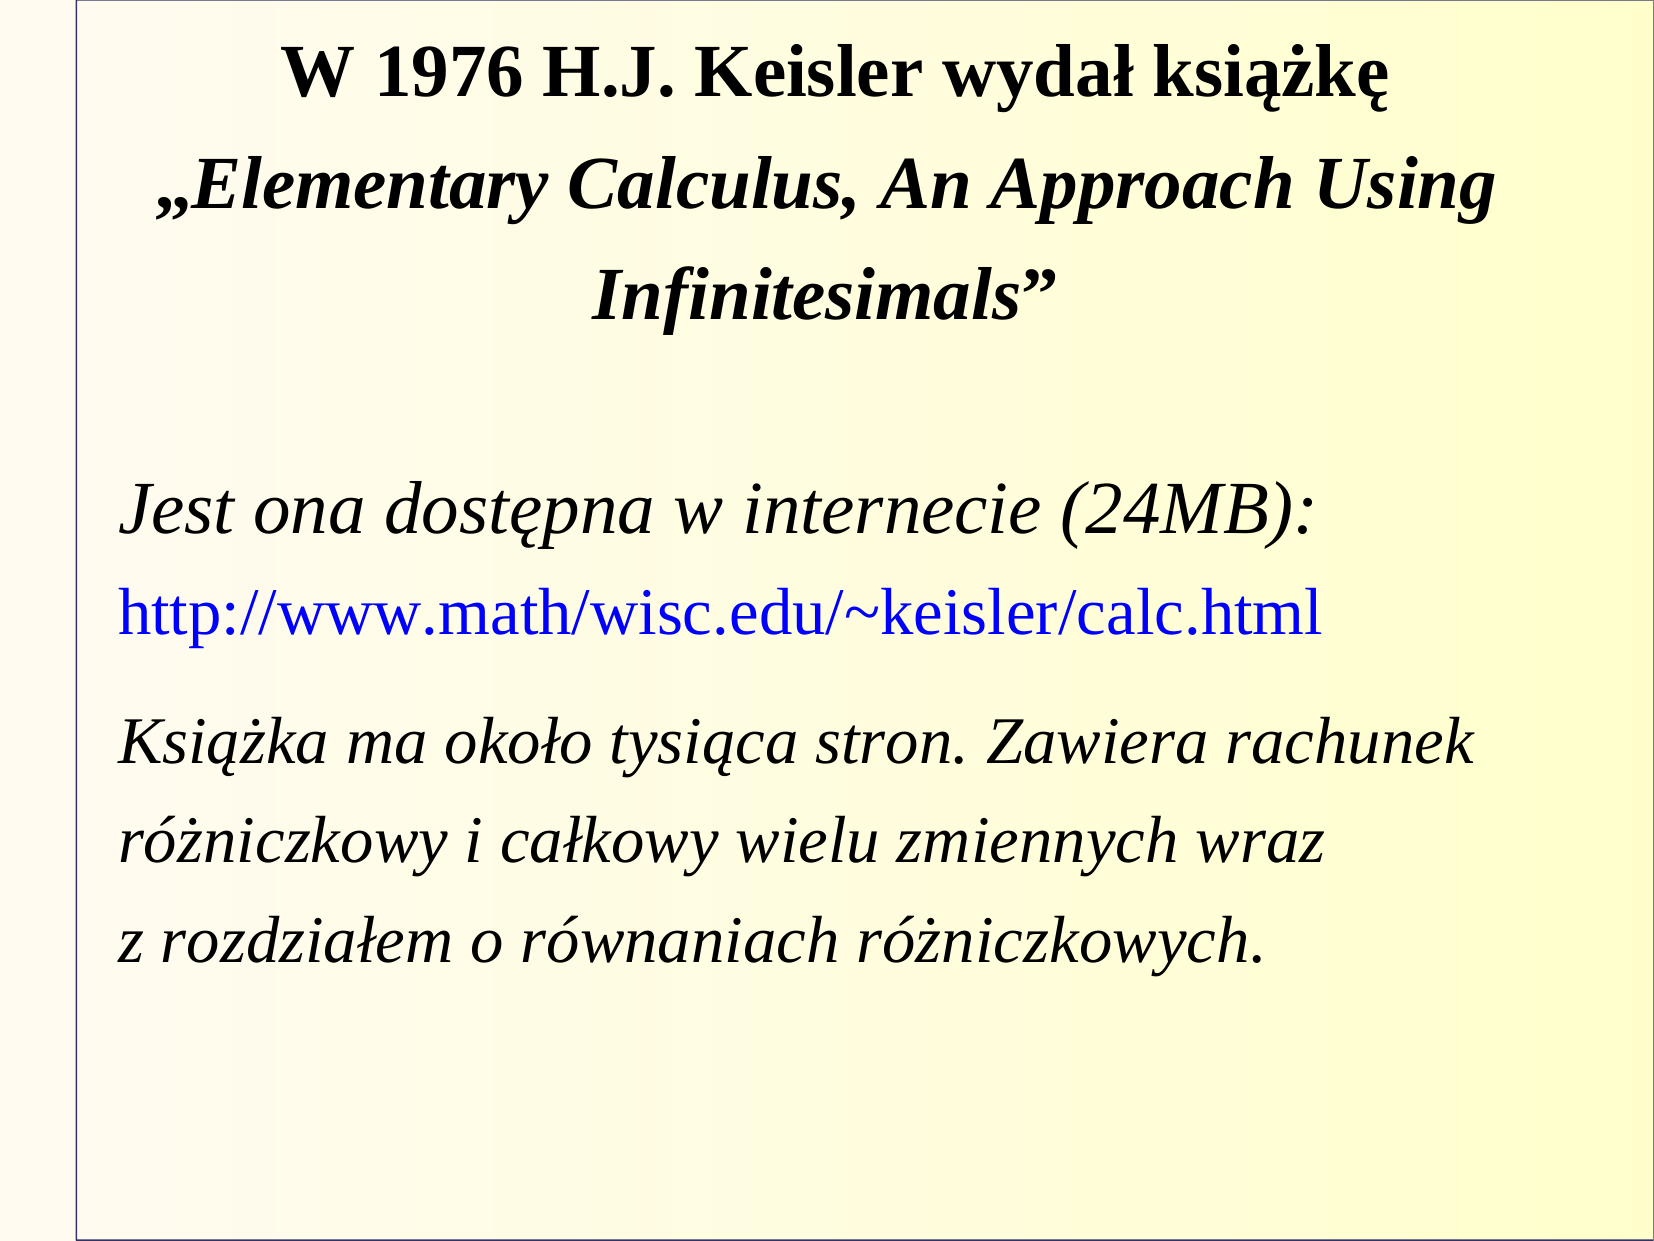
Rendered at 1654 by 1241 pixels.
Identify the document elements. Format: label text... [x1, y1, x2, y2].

list Jest ona dostępna w internecie (24MB): http://www.math/wisc.edu/~keisler/calc.html Książka ma około tysiąca stron. Zawiera rachunek różniczkowy i całkowy wielu zmiennych wraz z rozdziałem o równaniach różniczkowych. [118, 326, 1531, 1133]
title W 1976 H.J. Keisler wydał książkę „Elementary Calculus, An Approach Using Infinitesimals” [118, 0, 1534, 397]
picture [0, 0, 75, 1241]
